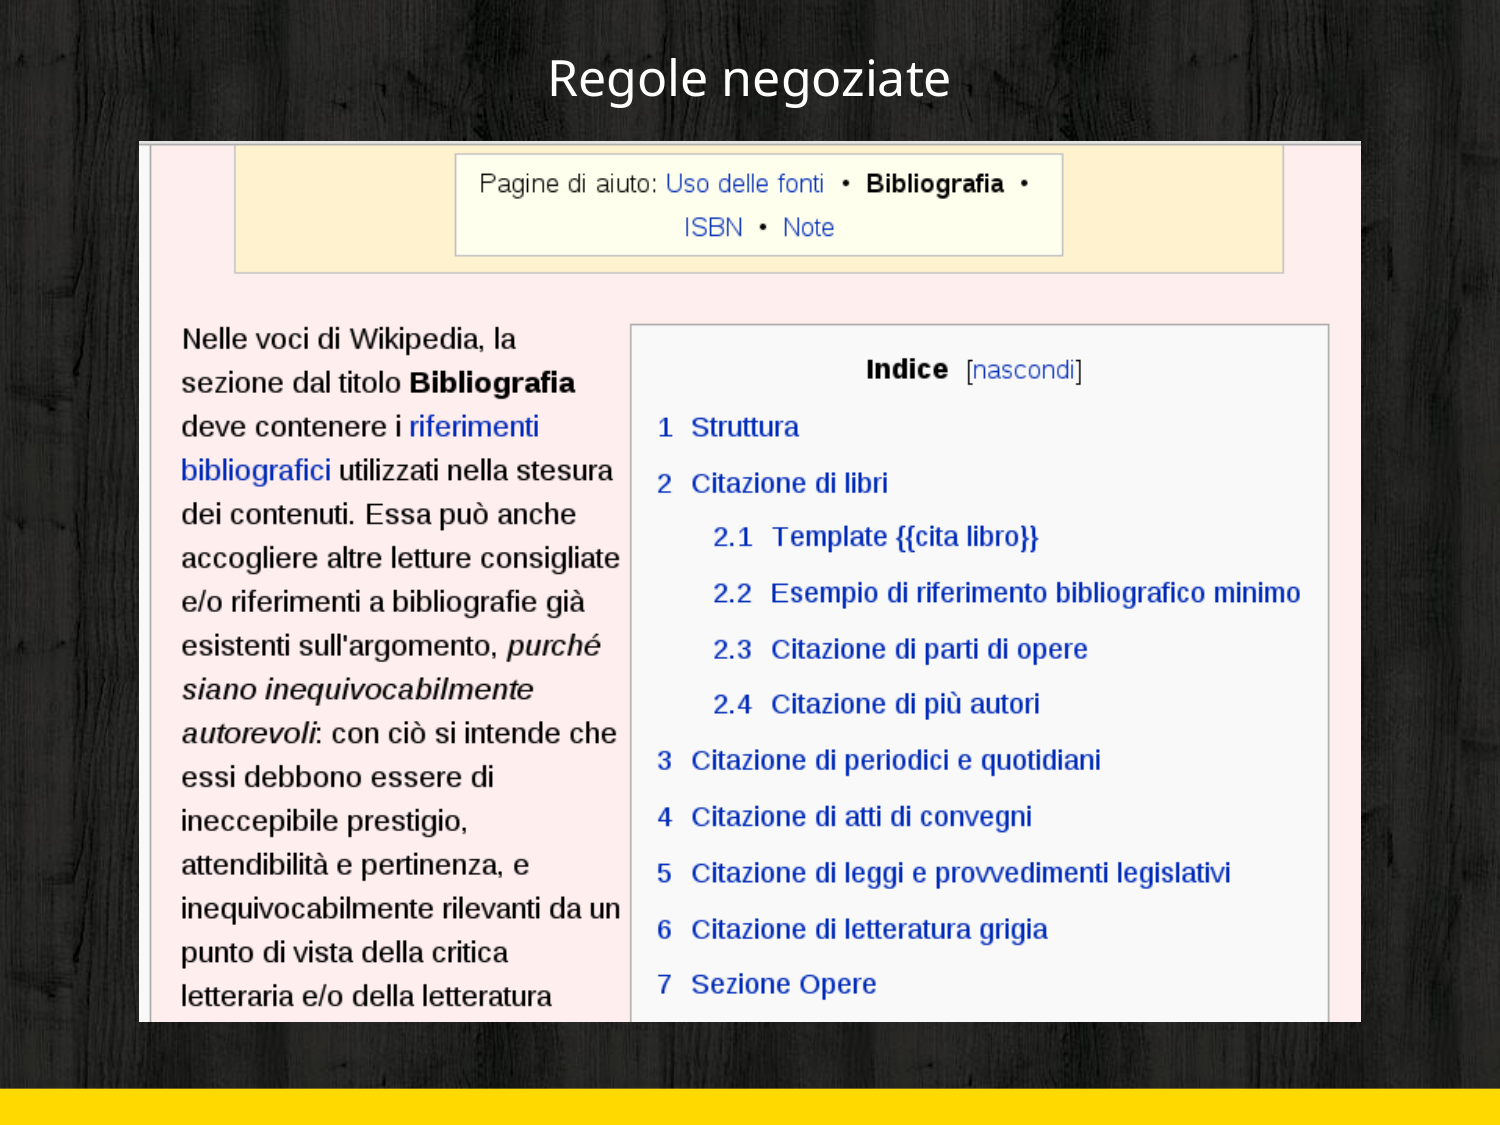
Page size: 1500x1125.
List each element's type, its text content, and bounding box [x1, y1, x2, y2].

title Regole negoziate [75, 0, 1425, 213]
picture [0, 0, 1500, 1088]
